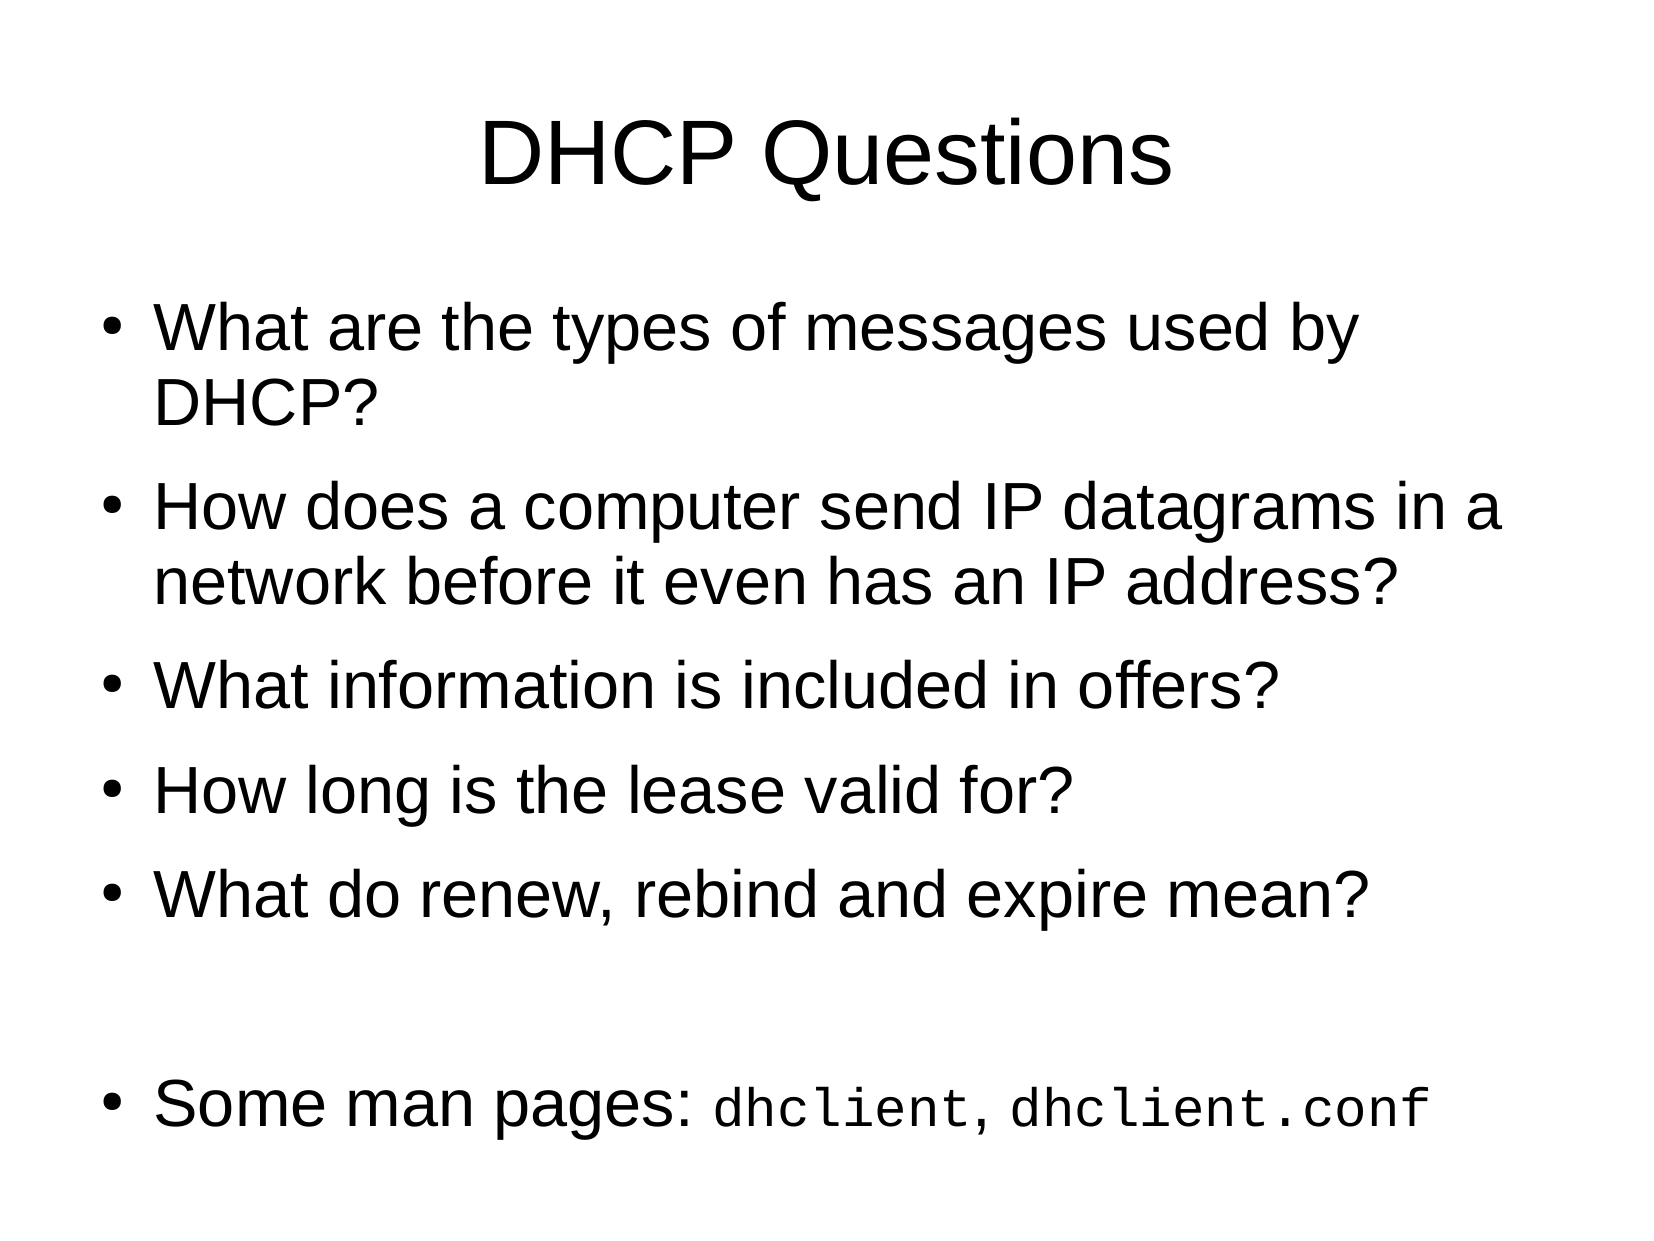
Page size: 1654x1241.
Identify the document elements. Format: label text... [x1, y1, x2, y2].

list What are the types of messages used by DHCP? How does a computer send IP datagrams in a network before it even has an IP address? What information is included in offers? How long is the lease valid for? What do renew, rebind and expire mean? Some man pages: dhclient, dhclient.conf [82, 290, 1571, 1205]
title DHCP Questions [82, 49, 1571, 257]
